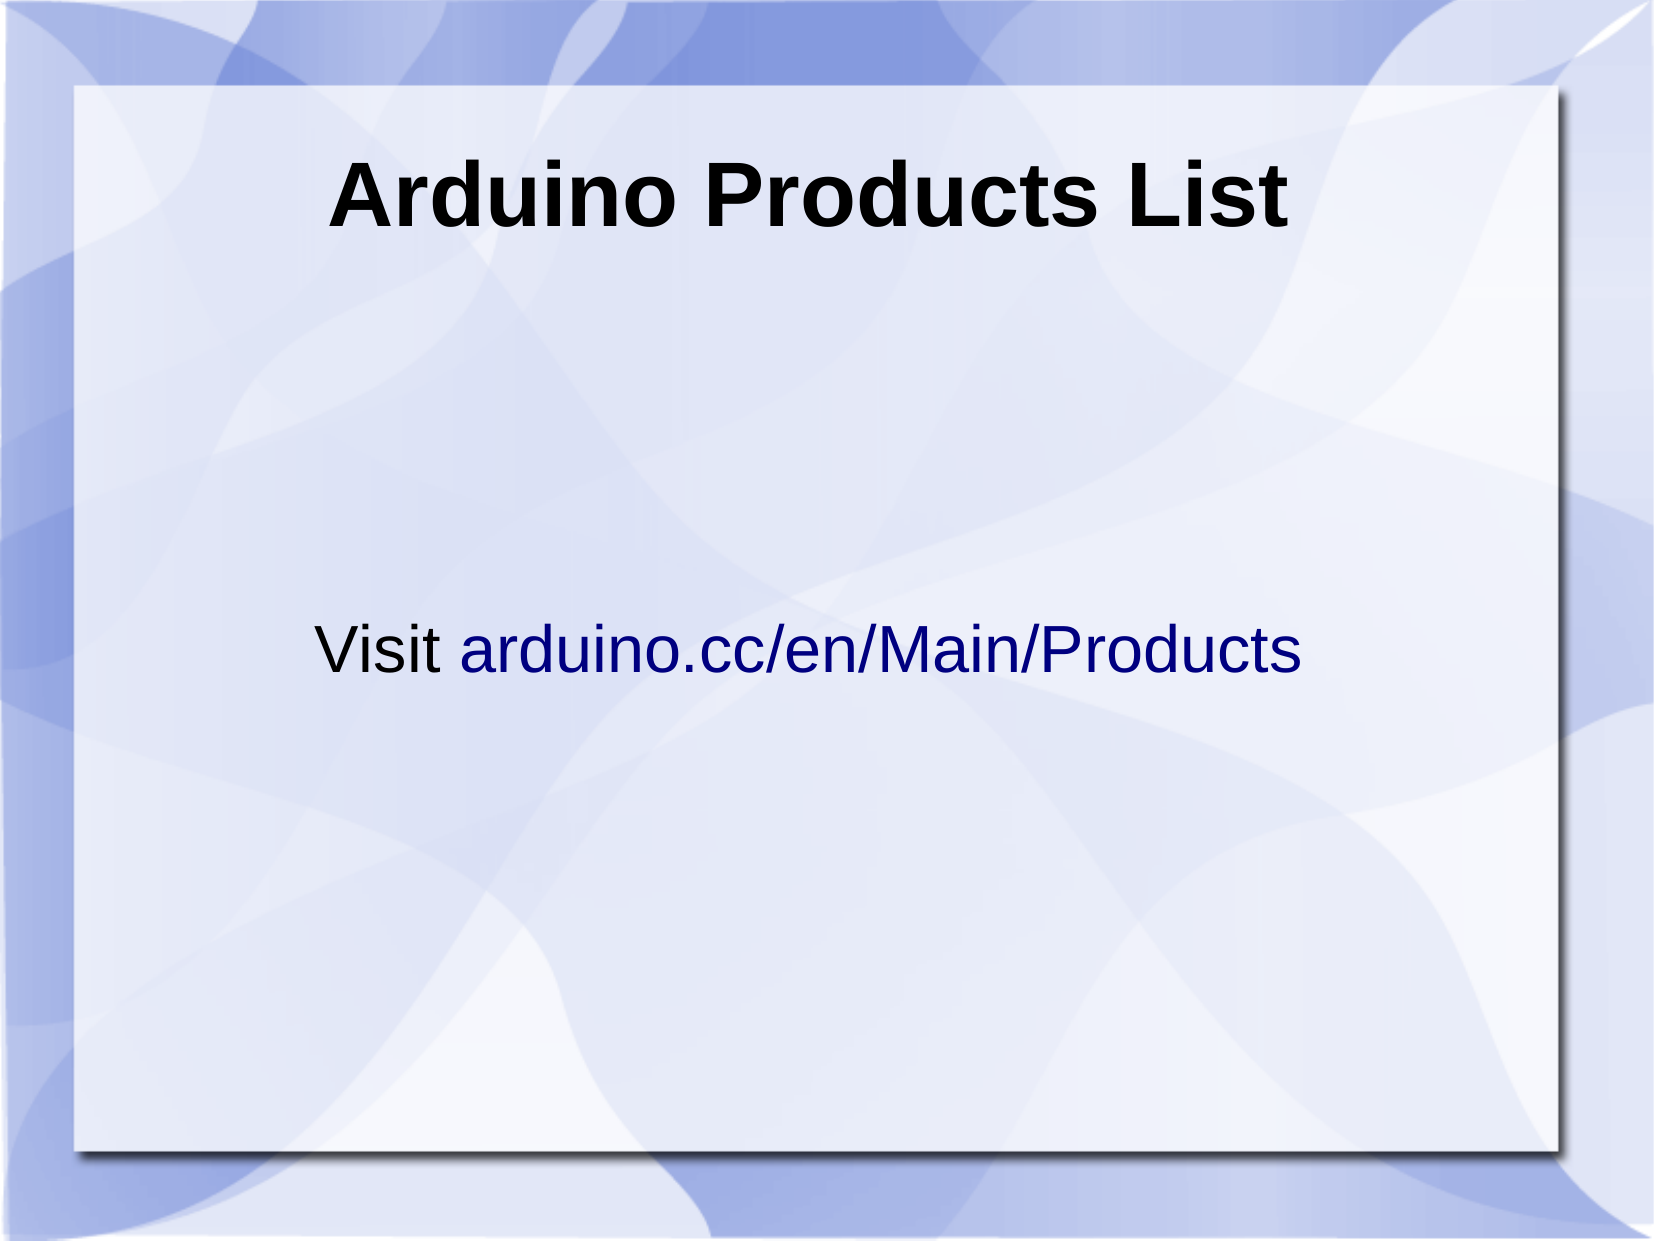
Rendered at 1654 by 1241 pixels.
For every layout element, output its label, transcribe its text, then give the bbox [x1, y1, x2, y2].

title Arduino Products List [82, 90, 1536, 298]
subtitle Visit arduino.cc/en/Main/Products [129, 324, 1489, 975]
picture [0, 0, 1654, 1241]
